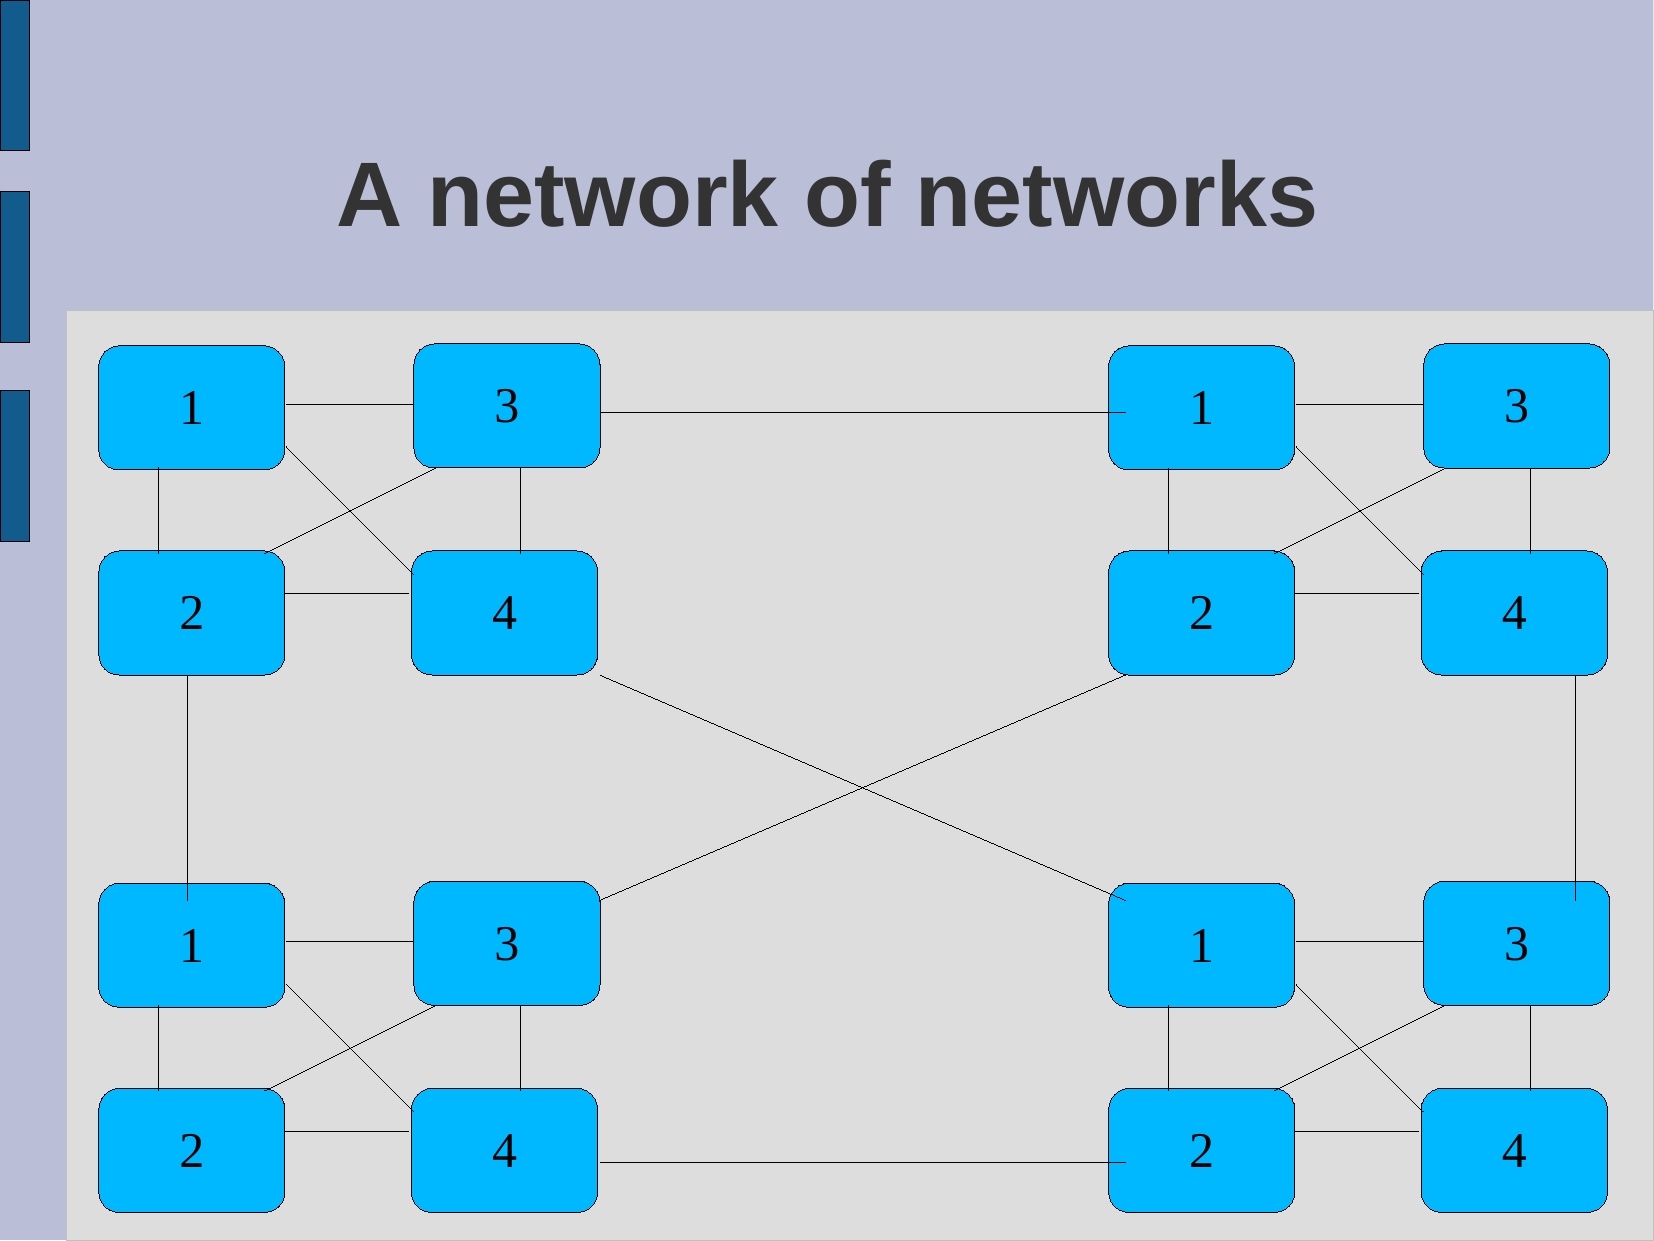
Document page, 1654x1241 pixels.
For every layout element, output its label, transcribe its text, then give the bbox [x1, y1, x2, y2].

text_box 4 [1421, 550, 1608, 676]
text_box 3 [1423, 343, 1610, 469]
text_box 2 [1108, 550, 1295, 676]
text_box 2 [98, 1088, 285, 1213]
text_box 1 [1108, 345, 1295, 470]
text_box 2 [1108, 1088, 1295, 1213]
text_box 3 [1423, 881, 1610, 1006]
text_box 1 [98, 883, 285, 1008]
text_box 1 [98, 345, 285, 470]
text_box 3 [413, 343, 601, 468]
text_box 4 [411, 1088, 598, 1213]
text_box 2 [98, 550, 285, 676]
text_box 1 [1108, 883, 1295, 1008]
text_box 4 [1421, 1088, 1608, 1213]
title A network of networks [121, 91, 1534, 299]
text_box 4 [411, 550, 598, 676]
text_box 3 [413, 881, 601, 1006]
